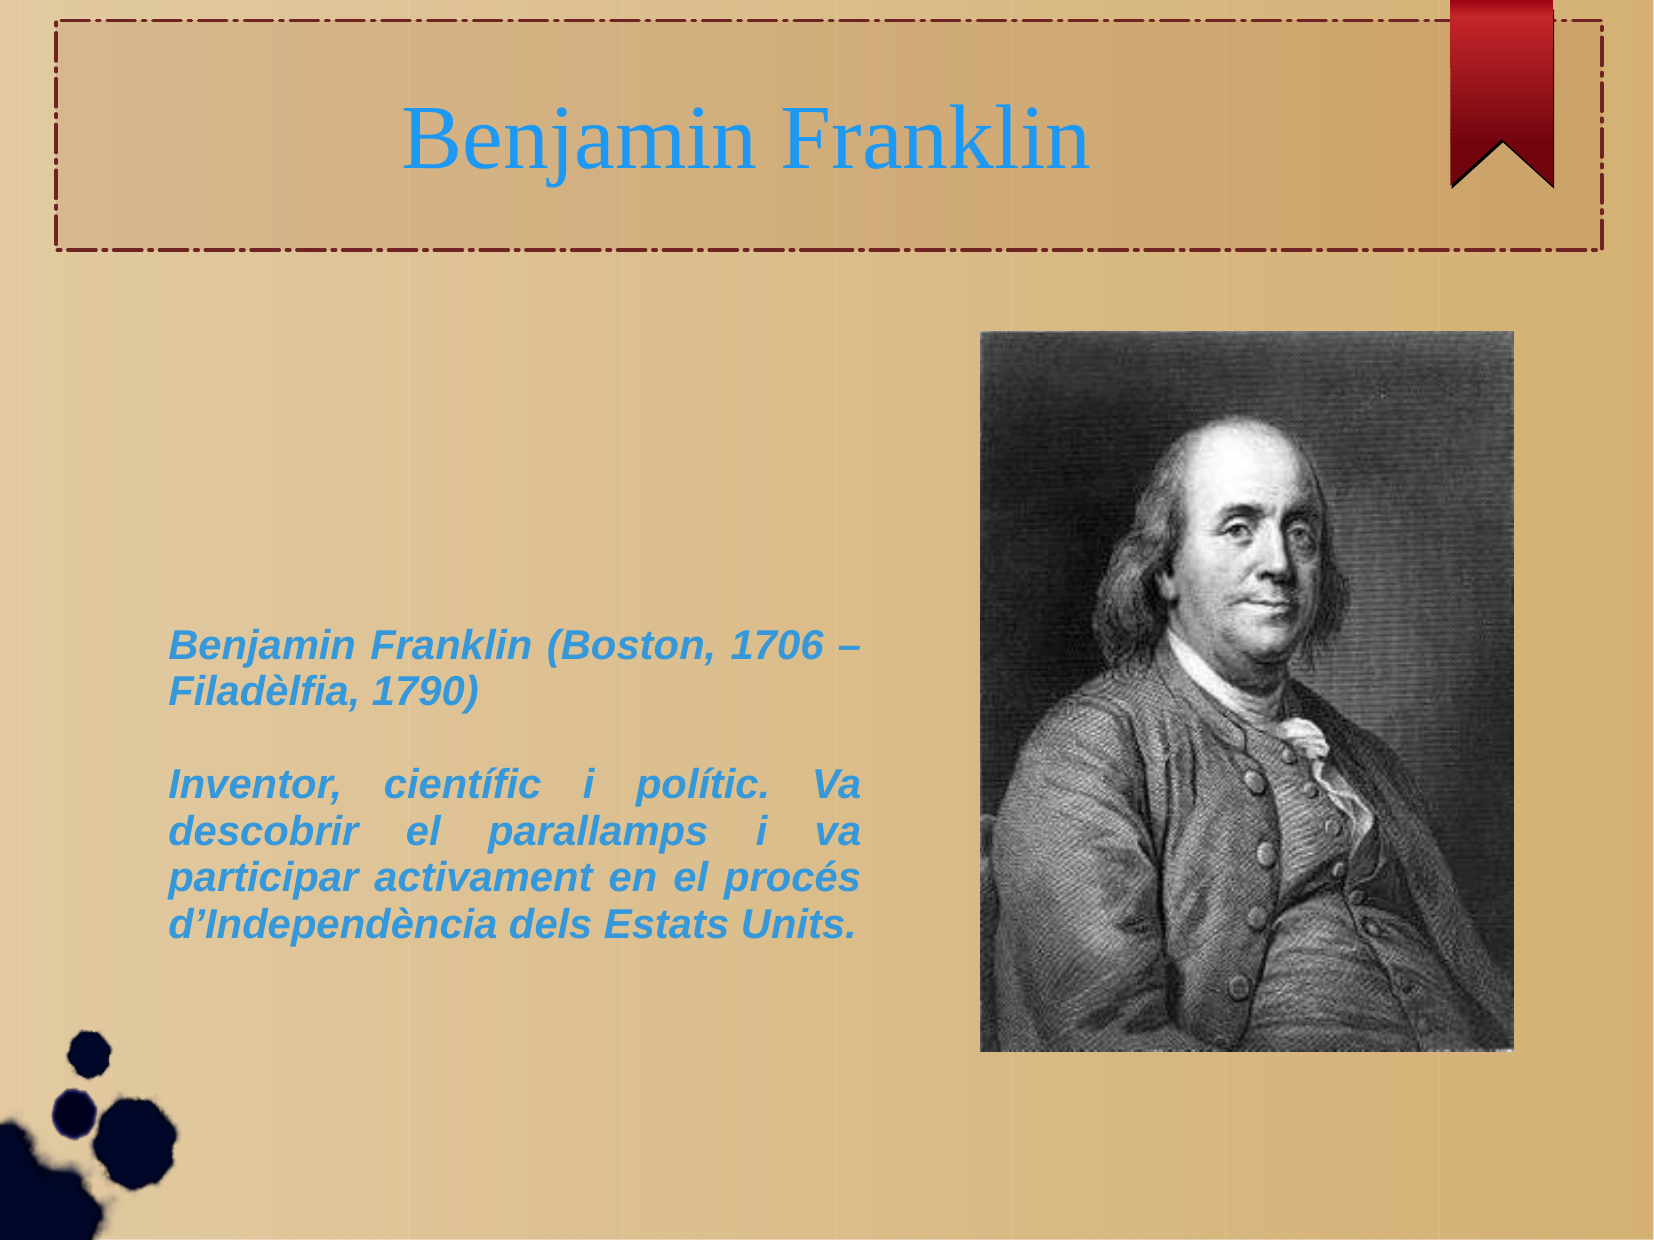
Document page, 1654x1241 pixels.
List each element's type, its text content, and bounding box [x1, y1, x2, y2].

text_box Benjamin Franklin (Boston, 1706 – Filadèlfia, 1790) Inventor, científic i polític. Va descobrir el parallamps i va participar activament en el procés d’Independència dels Estats Units. [153, 614, 922, 1004]
title Benjamin Franklin [82, 47, 1412, 229]
picture [980, 331, 1514, 1052]
